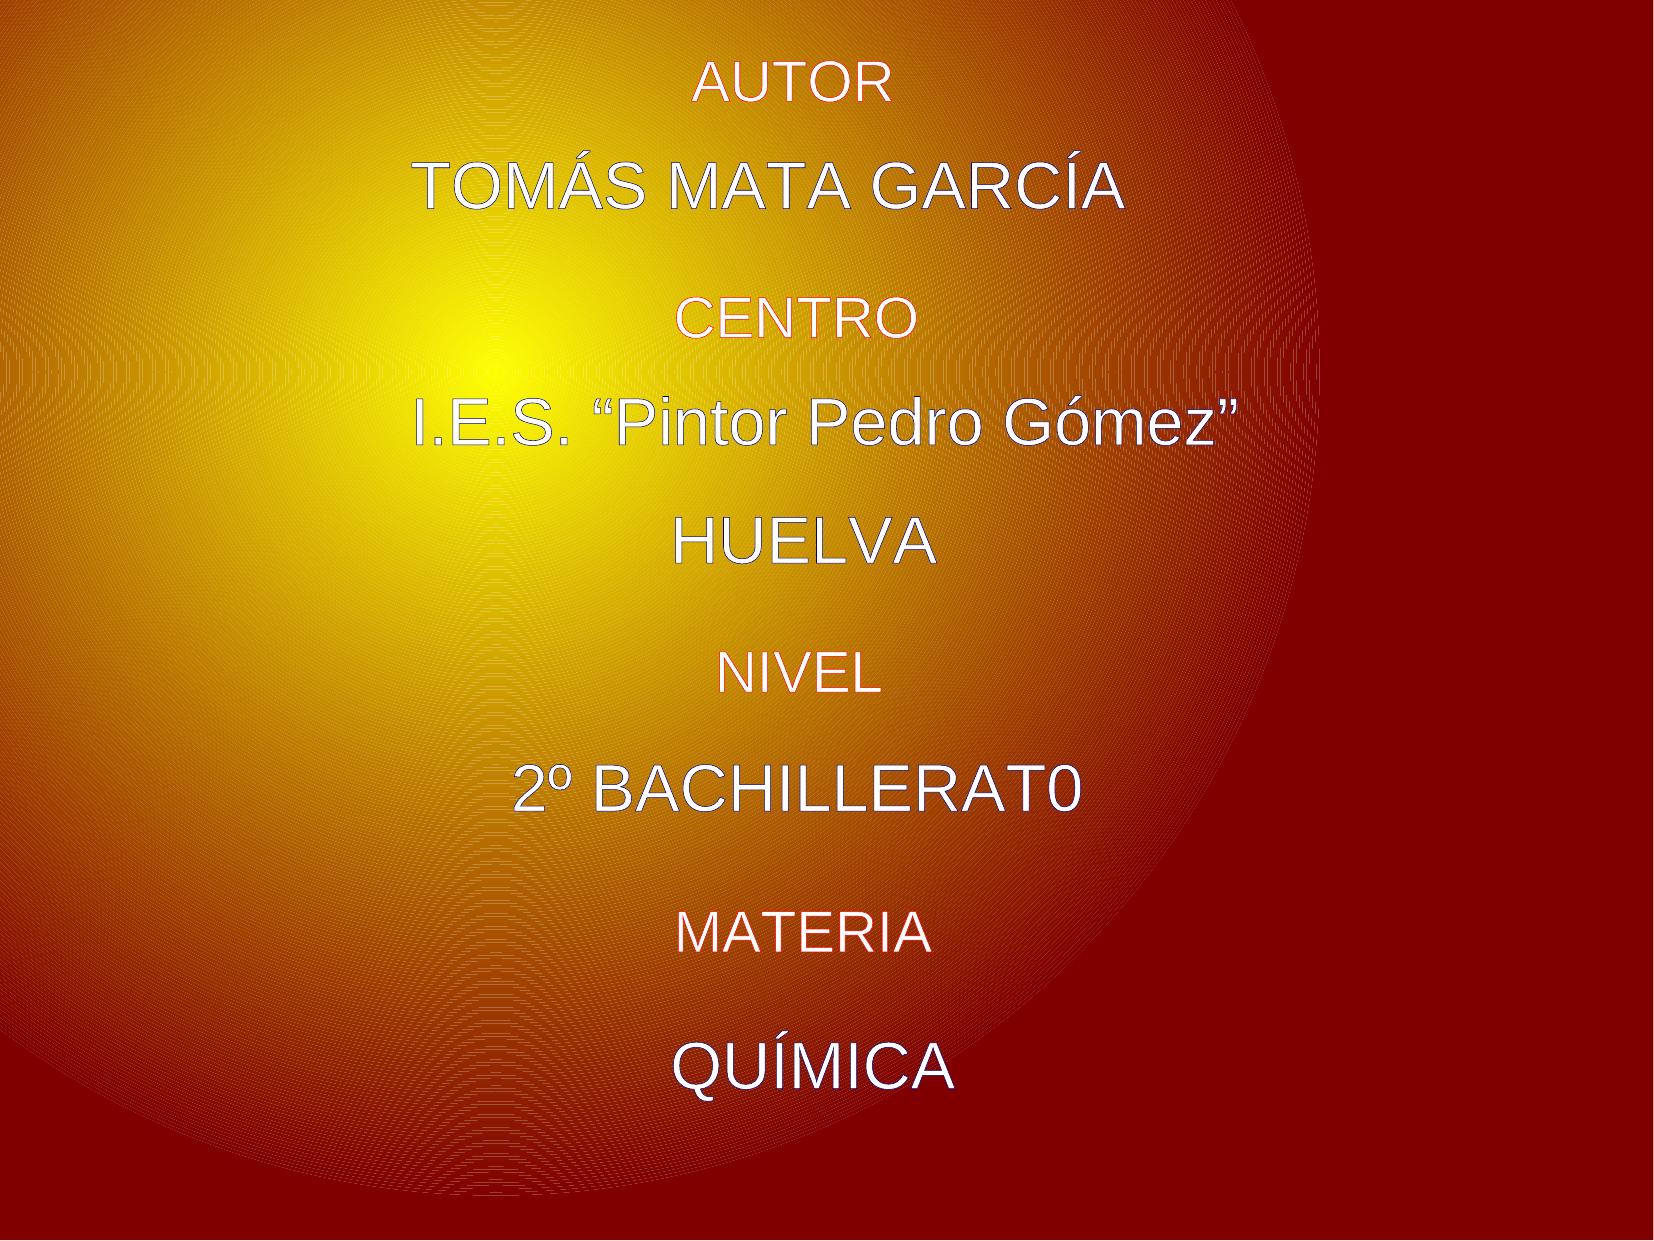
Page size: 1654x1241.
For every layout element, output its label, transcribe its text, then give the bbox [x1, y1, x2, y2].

text_box I.E.S. “Pintor Pedro Gómez” [395, 377, 1270, 467]
text_box CENTRO [658, 277, 957, 358]
text_box HUELVA [655, 495, 999, 585]
text_box NIVEL [700, 631, 999, 712]
text_box QUÍMICA [655, 1020, 999, 1111]
text_box AUTOR [676, 41, 975, 121]
text_box 2º BACHILLERAT0 [496, 743, 1258, 833]
text_box MATERIA [658, 891, 957, 972]
text_box [354, 797, 739, 869]
text_box TOMÁS MATA GARCÍA [395, 140, 1223, 231]
